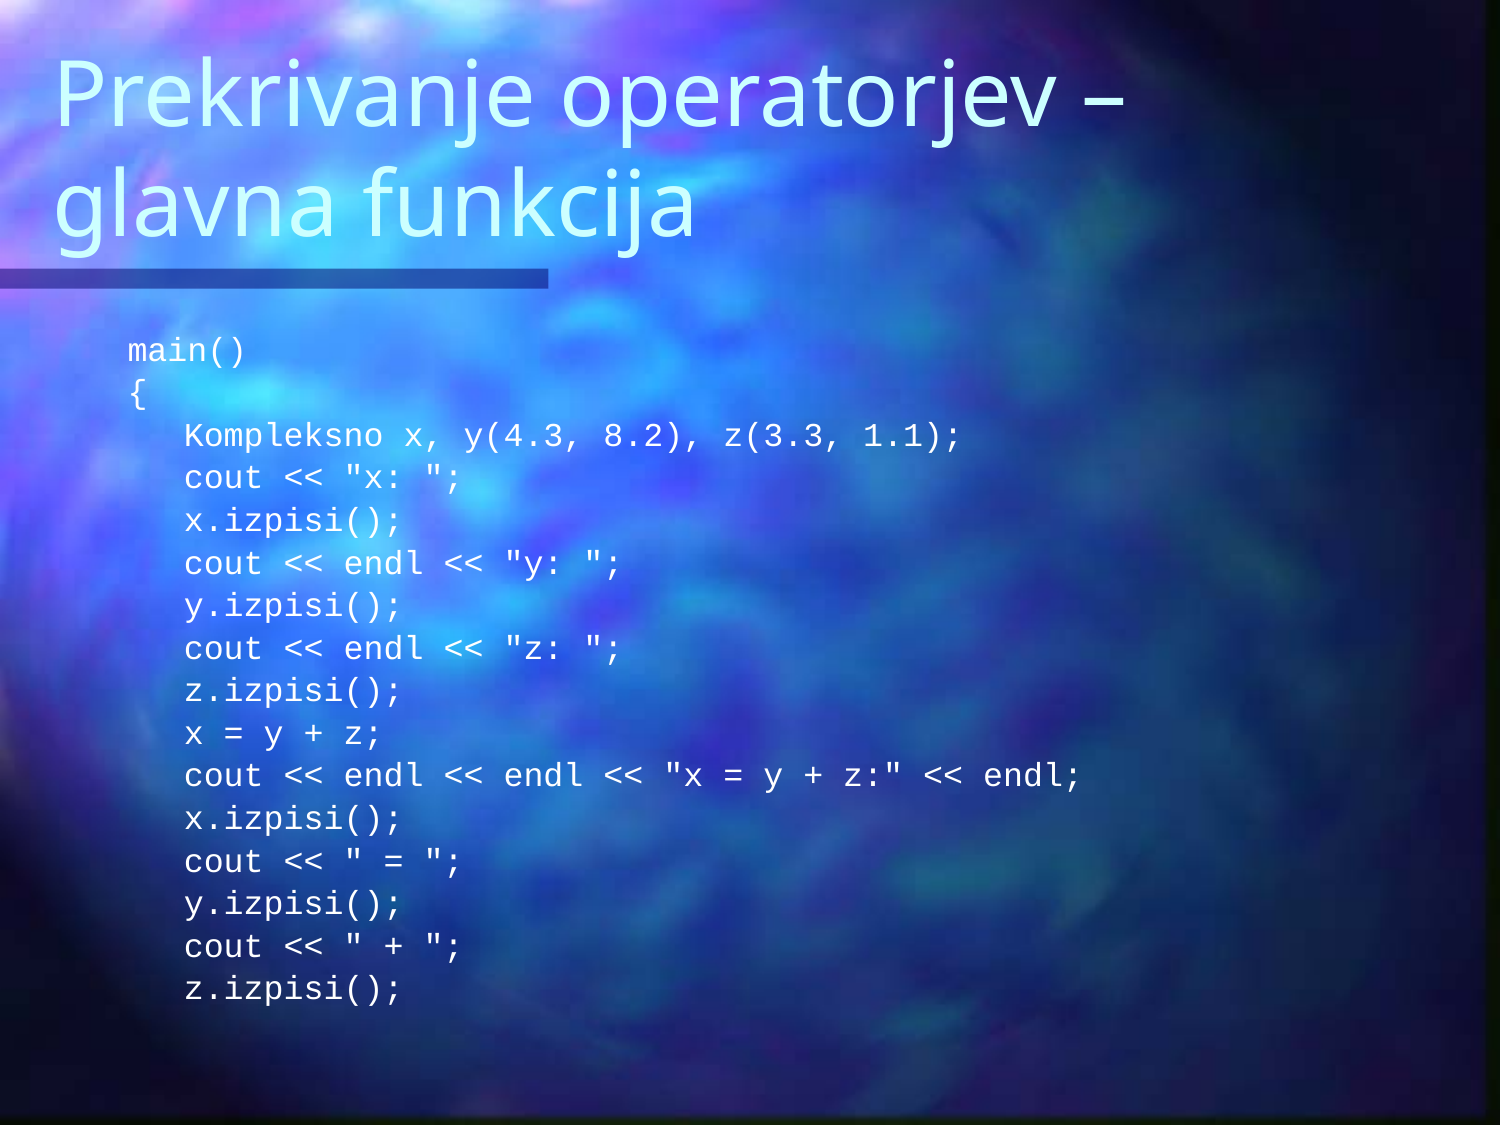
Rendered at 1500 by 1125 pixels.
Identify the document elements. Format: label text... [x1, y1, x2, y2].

list main() { Kompleksno x, y(4.3, 8.2), z(3.3, 1.1); cout << "x: "; x.izpisi(); cout << endl << "y: "; y.izpisi(); cout << endl << "z: "; z.izpisi(); x = y + z; cout << endl << endl << "x = y + z:" << endl; x.izpisi(); cout << " = "; y.izpisi(); cout << " + "; z.izpisi(); [112, 324, 1388, 1000]
title Prekrivanje operatorjev – glavna funkcija [37, 75, 1313, 263]
picture [0, 0, 1500, 1125]
